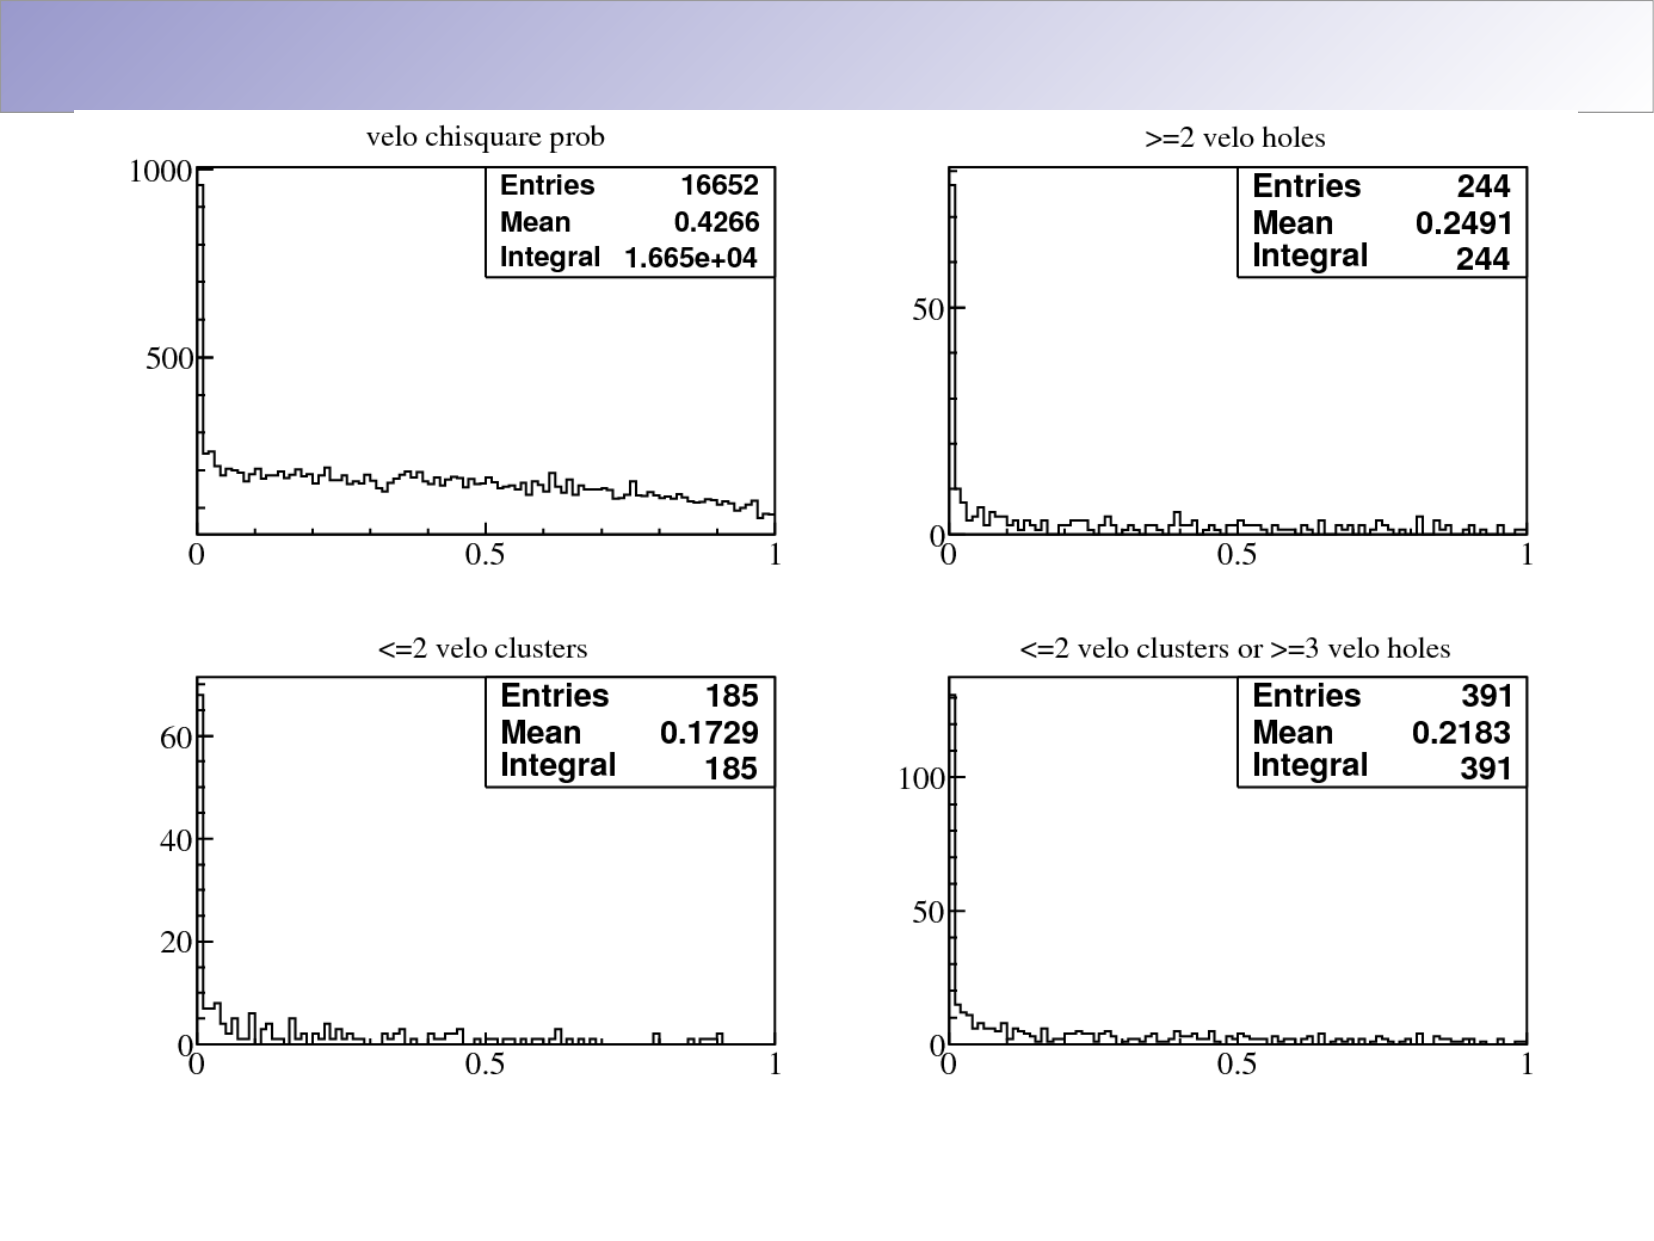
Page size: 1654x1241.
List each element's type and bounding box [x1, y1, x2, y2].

picture [74, 110, 1578, 1128]
